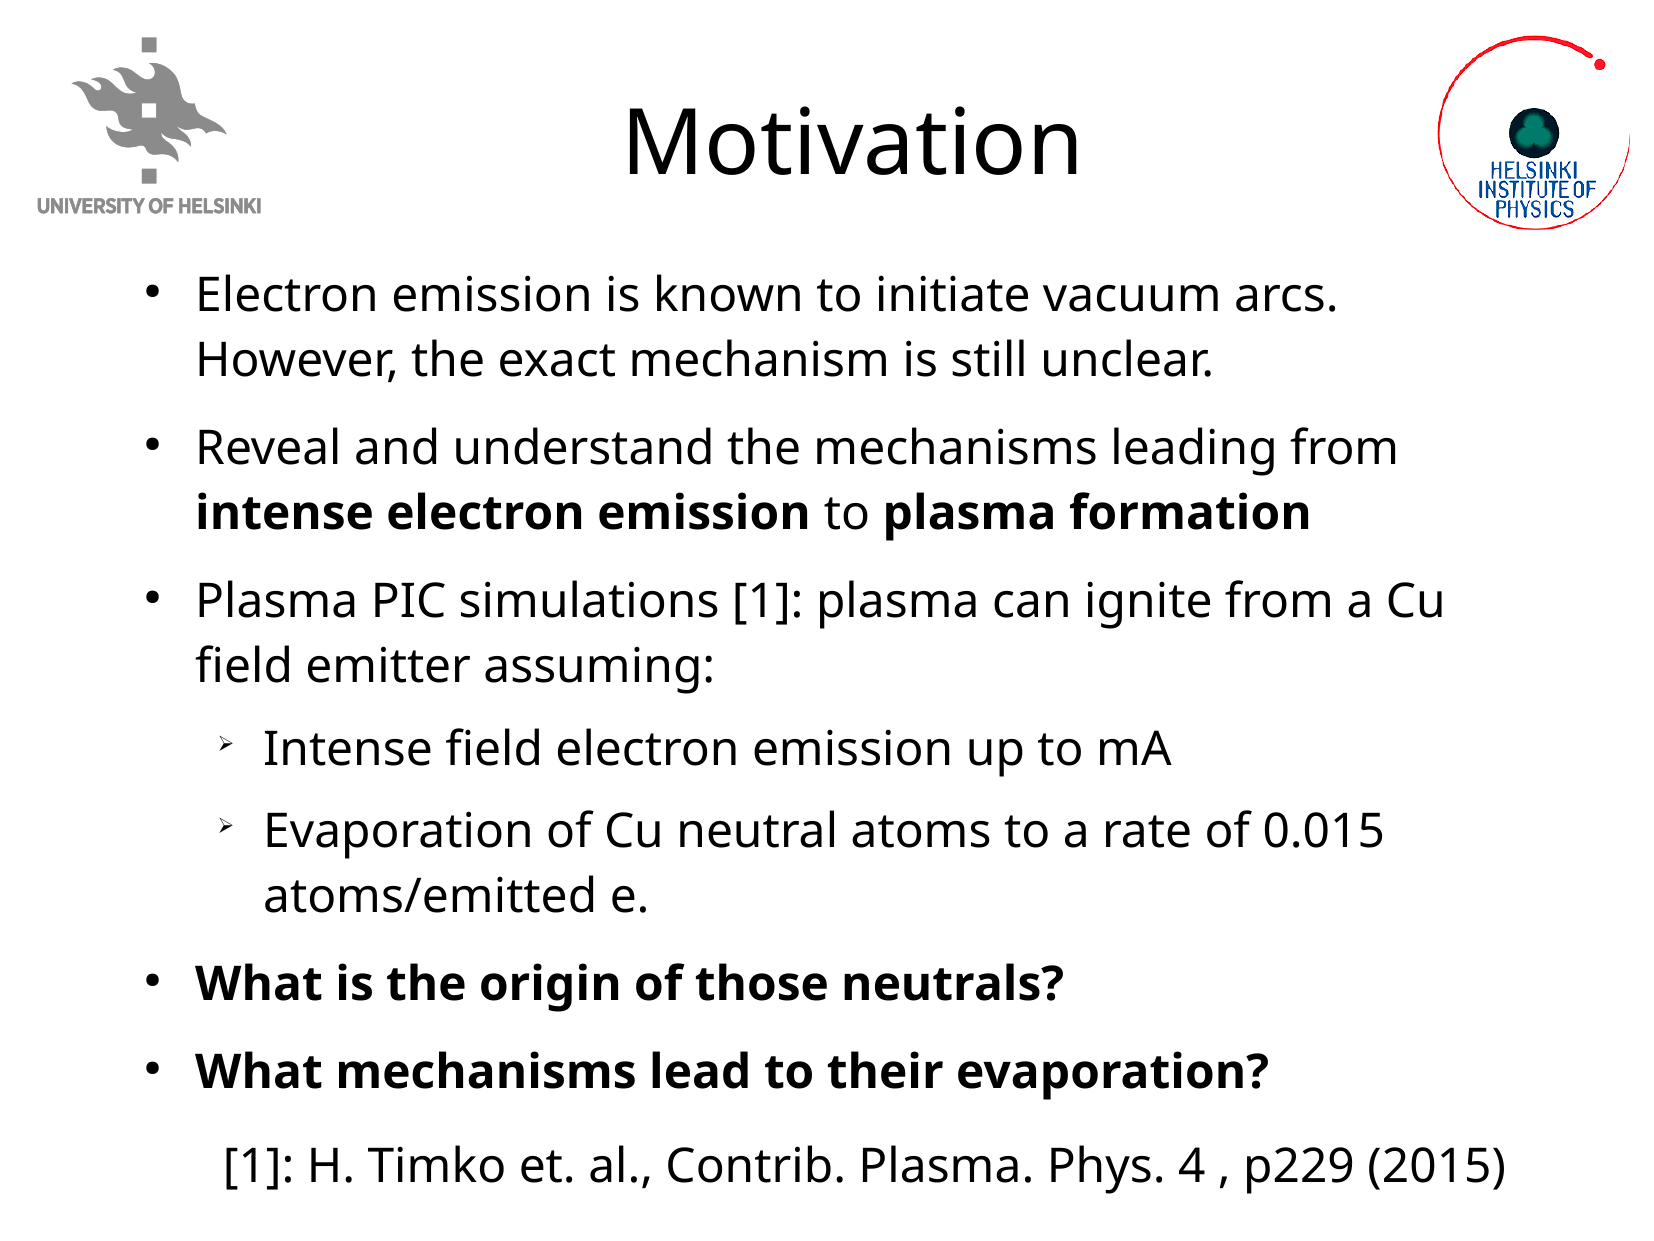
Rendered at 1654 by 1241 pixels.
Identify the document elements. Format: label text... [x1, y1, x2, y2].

picture [1437, 35, 1630, 230]
picture [23, 23, 275, 229]
list Electron emission is known to initiate vacuum arcs. However, the exact mechanism is still unclear. Reveal and understand the mechanisms leading from intense electron emission to plasma formation Plasma PIC simulations [1]: plasma can ignite from a Cu field emitter assuming: Intense field electron emission up to mA Evaporation of Cu neutral atoms to a rate of 0.015 atoms/emitted e. What is the origin of those neutrals? What mechanisms lead to their evaporation? [1]: H. Timko et. al., Contrib. Plasma. Phys. 4 , p229 (2015) [59, 259, 1512, 1229]
title Motivation [274, 35, 1432, 243]
